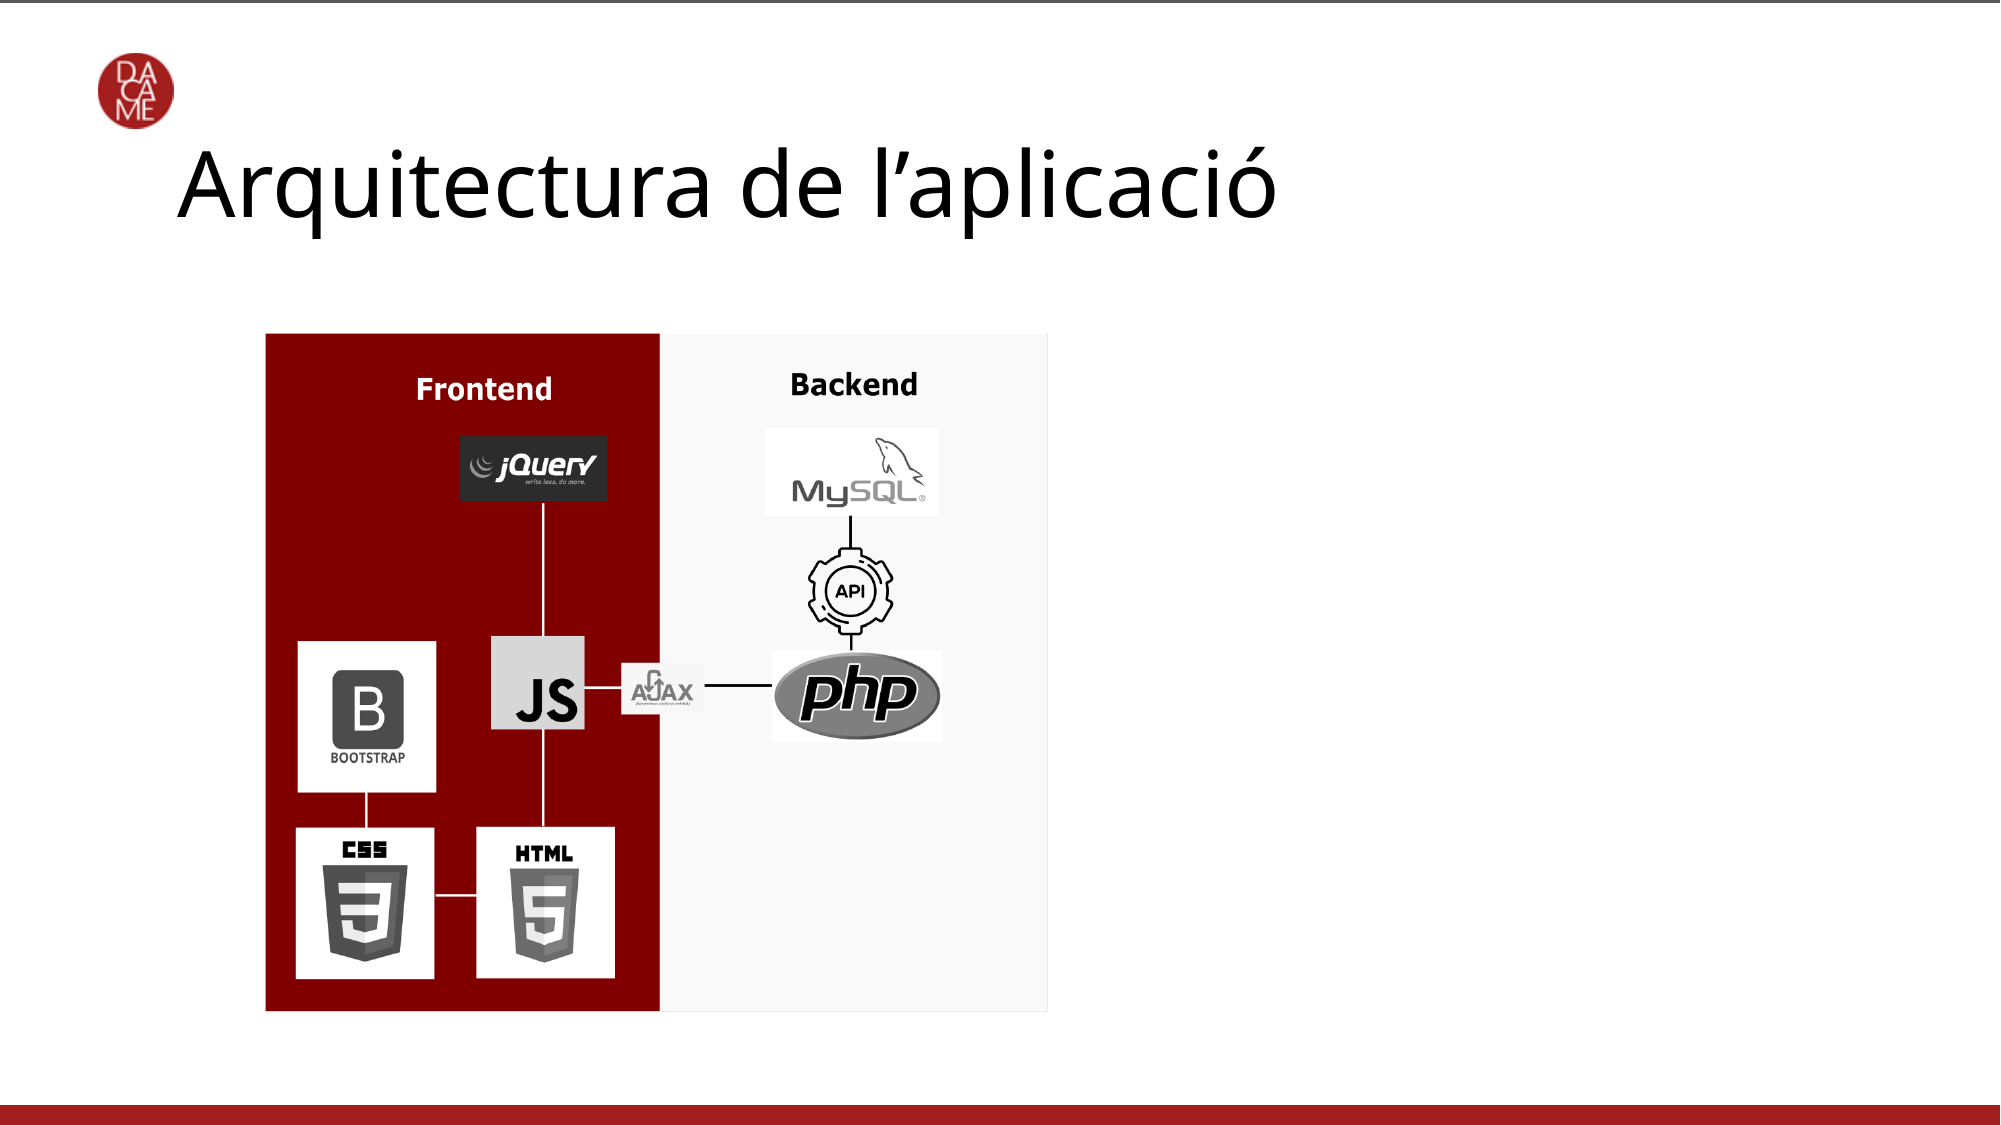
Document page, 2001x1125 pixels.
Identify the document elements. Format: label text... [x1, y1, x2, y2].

picture [264, 332, 1048, 1012]
picture [98, 53, 174, 129]
text_box [0, 1105, 2000, 1125]
list [98, 299, 1863, 1014]
title Arquitectura de l’aplicació [162, 99, 1863, 275]
